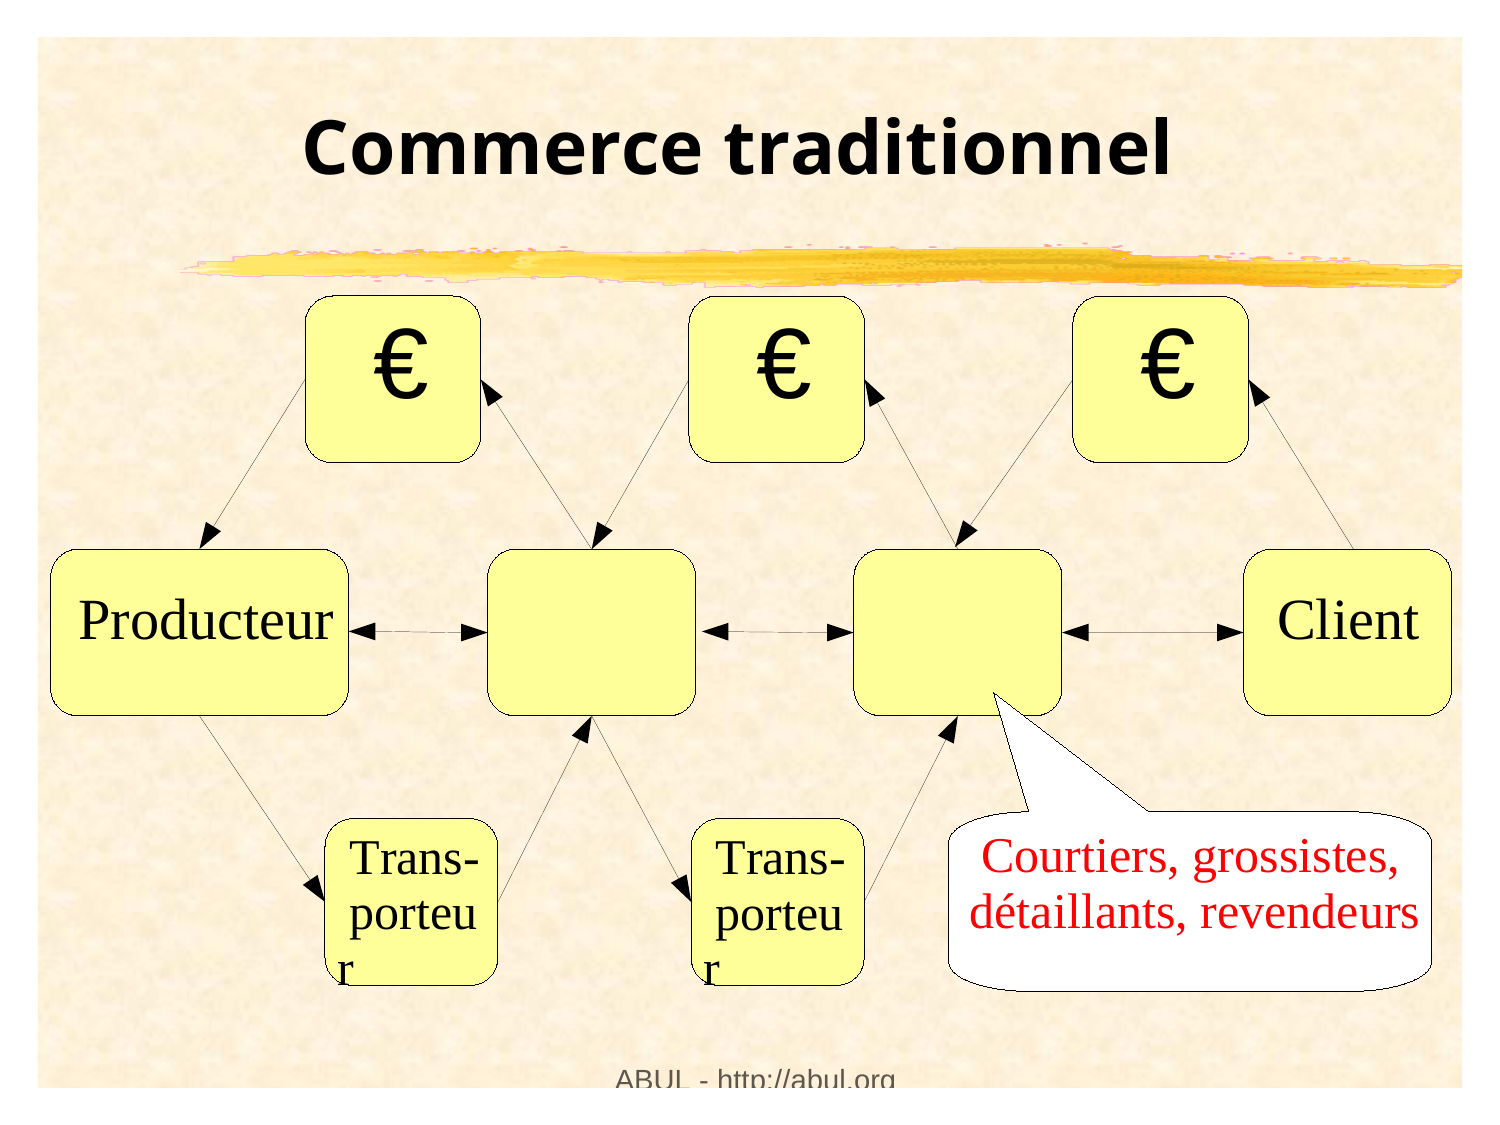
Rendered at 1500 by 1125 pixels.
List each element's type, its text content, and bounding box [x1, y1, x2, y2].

picture [639, 1072, 648, 1078]
picture [620, 1073, 627, 1082]
text_box € [745, 307, 818, 432]
picture [883, 1076, 891, 1088]
text_box Trans- porteur [337, 830, 490, 1012]
text_box [324, 818, 498, 981]
text_box € [361, 307, 434, 432]
picture [37, 37, 1463, 1088]
text_box [1243, 549, 1452, 716]
picture [722, 1076, 729, 1088]
title Commerce traditionnel [301, 39, 1322, 253]
text_box [691, 818, 865, 981]
text_box Client [1265, 587, 1428, 659]
text_box Producteur [66, 587, 349, 676]
text_box Trans- porteur [703, 830, 856, 1012]
picture [754, 1076, 761, 1088]
picture [811, 1076, 818, 1088]
text_box [1072, 296, 1249, 463]
picture [639, 1081, 649, 1088]
text_box [305, 295, 481, 463]
text_box [50, 549, 349, 716]
text_box € [1129, 307, 1202, 432]
text_box Courtiers, grossistes, détaillants, revendeurs [969, 828, 1423, 950]
picture [618, 1084, 630, 1088]
text_box [688, 296, 865, 463]
text_box [853, 549, 1432, 992]
picture [794, 1082, 801, 1088]
text_box [487, 549, 696, 716]
picture [858, 1076, 866, 1088]
picture [738, 1076, 743, 1088]
